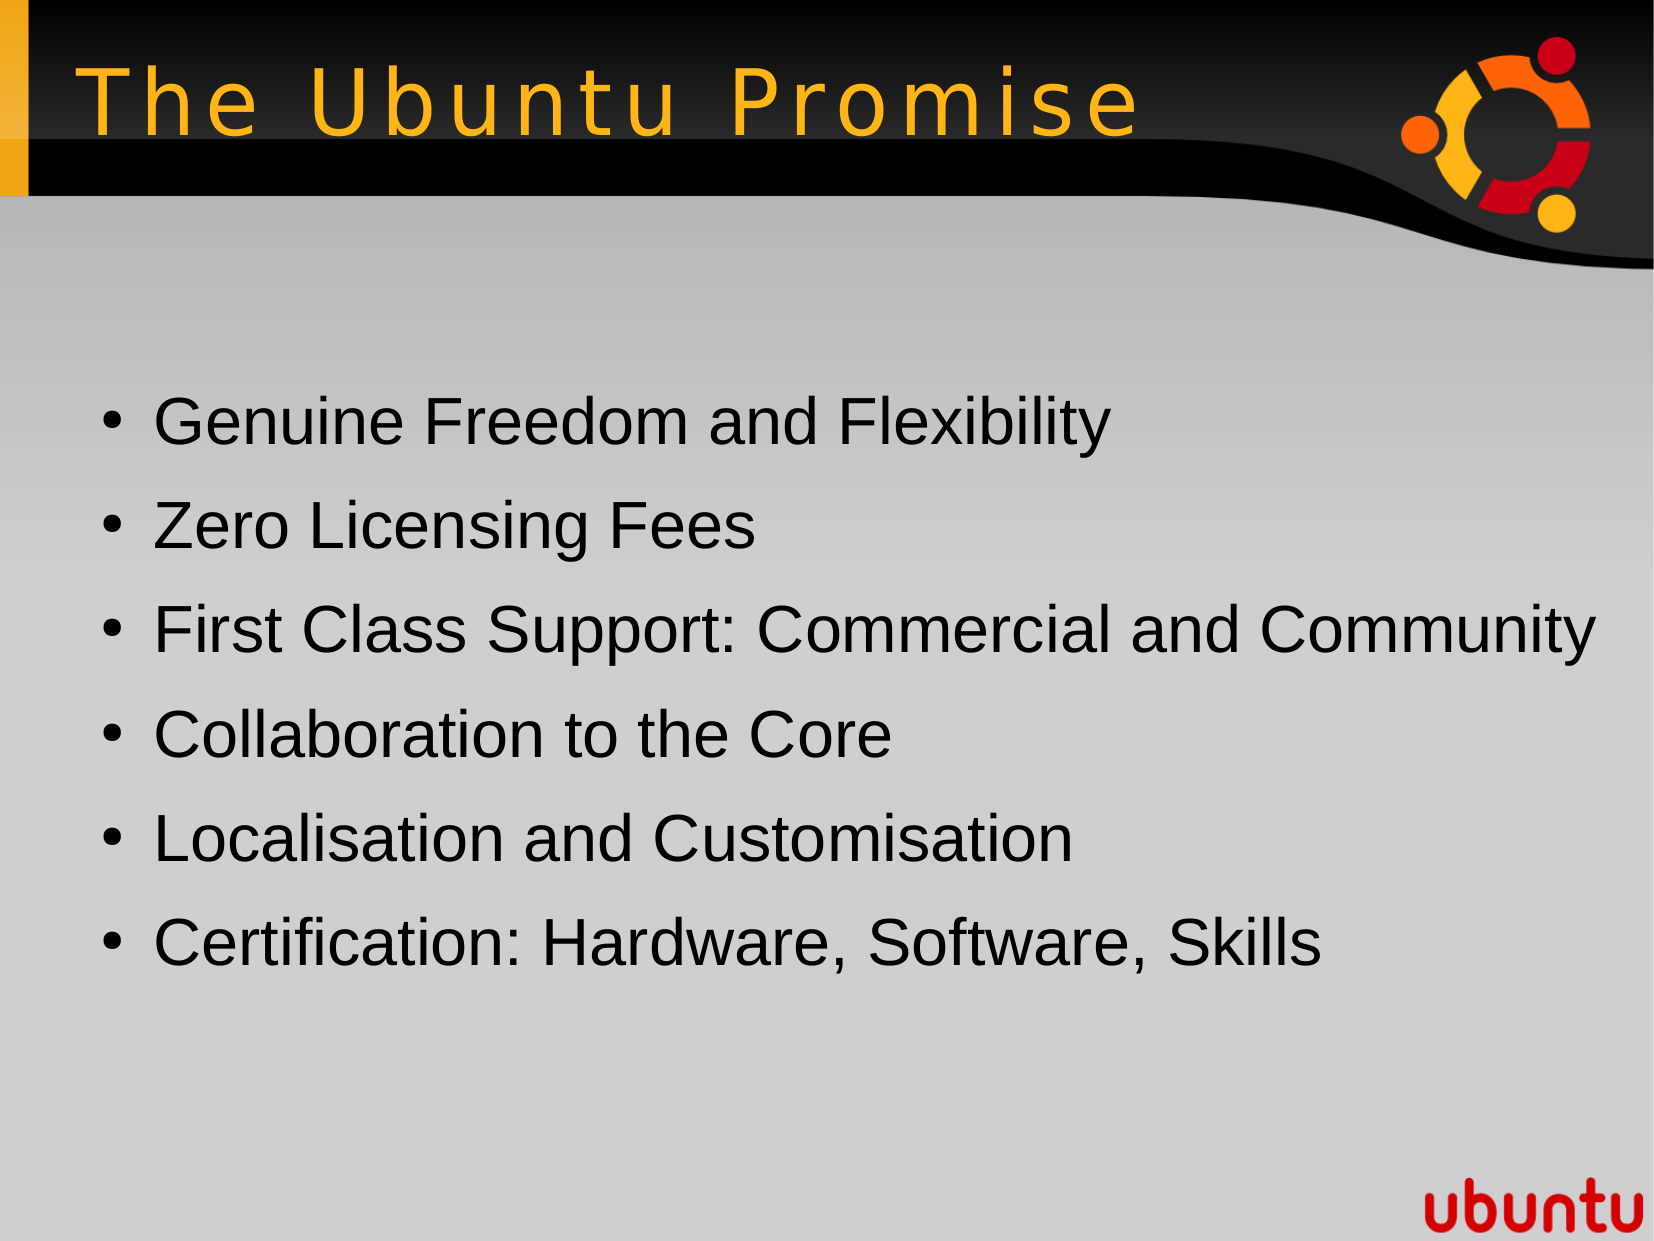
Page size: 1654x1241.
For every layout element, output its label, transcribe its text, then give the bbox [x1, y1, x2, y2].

title The Ubuntu Promise [76, 0, 1359, 207]
picture [0, 0, 1654, 1241]
list Genuine Freedom and Flexibility Zero Licensing Fees First Class Support: Commercial and Community Collaboration to the Core Localisation and Customisation Certification: Hardware, Software, Skills [82, 383, 1625, 1085]
